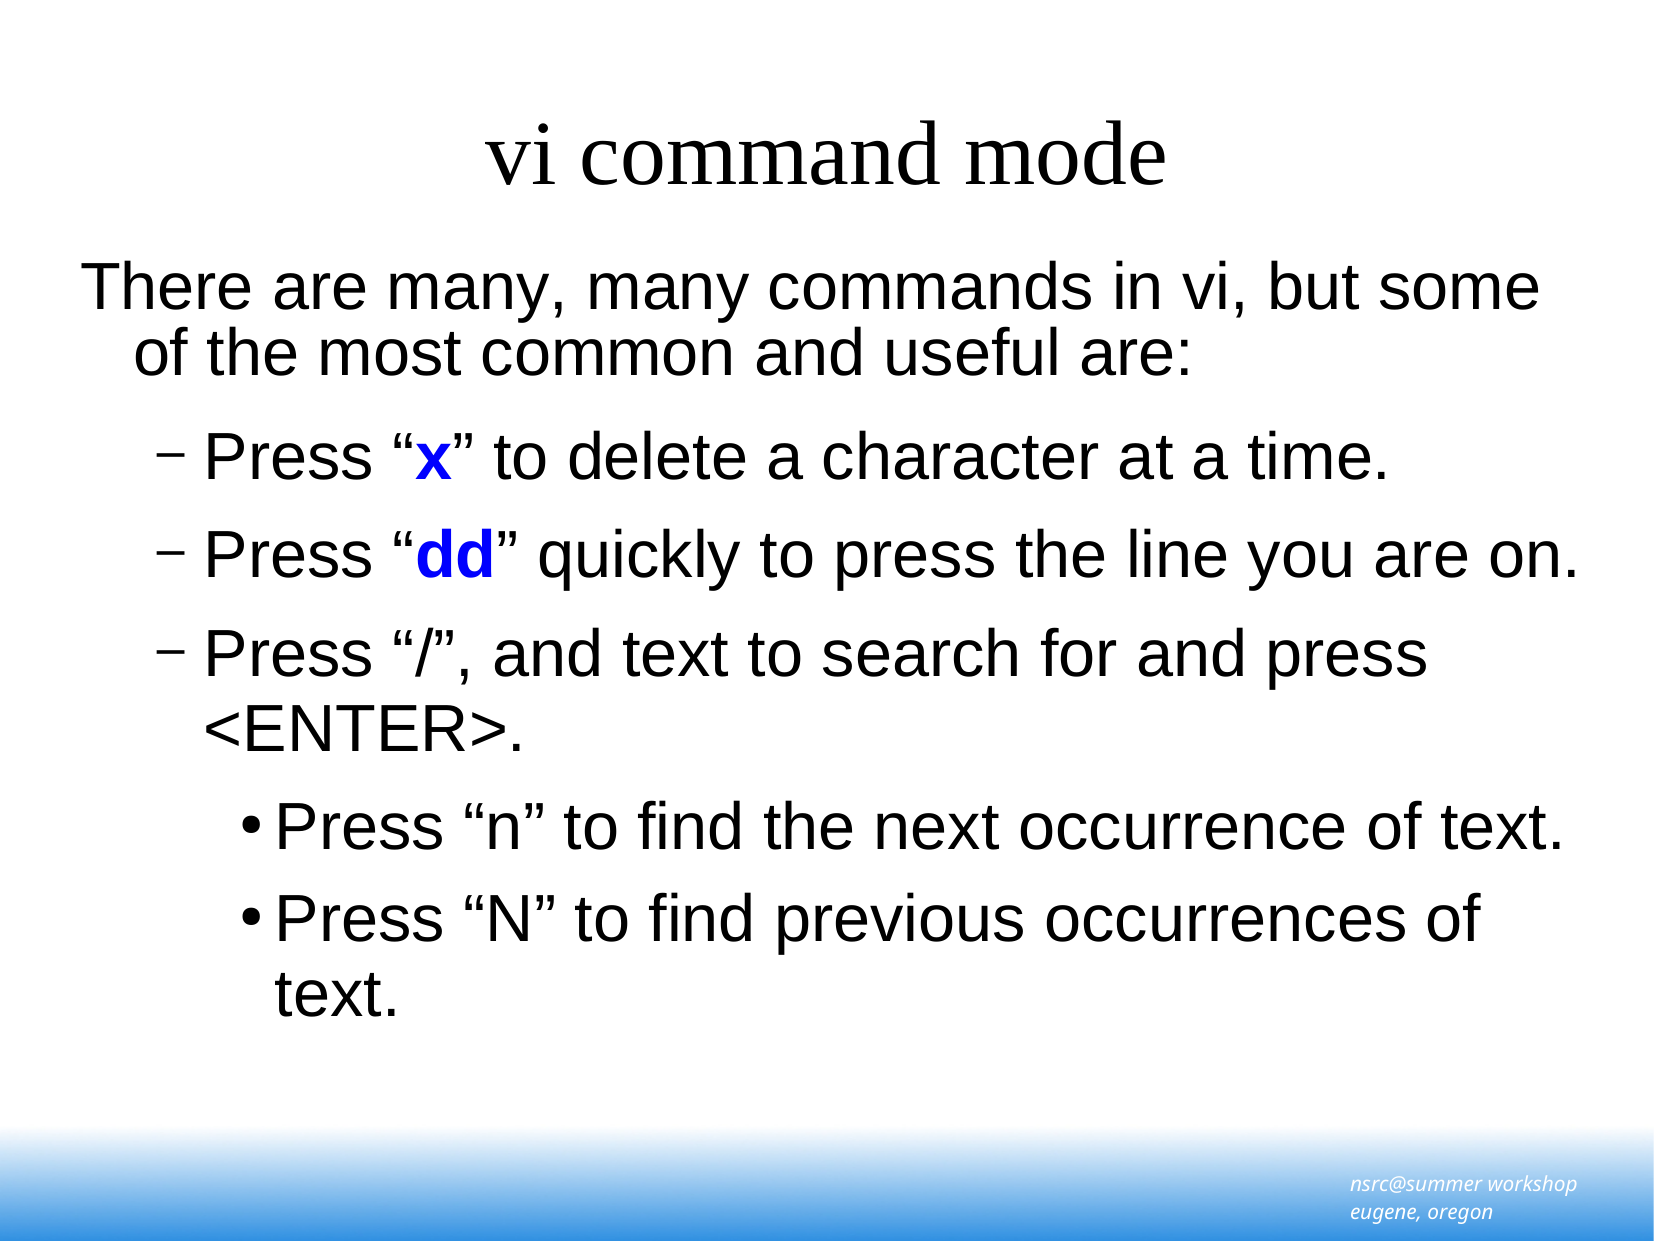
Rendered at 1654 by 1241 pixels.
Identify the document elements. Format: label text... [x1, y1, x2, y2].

picture [0, 1124, 1654, 1241]
list There are many, many commands in vi, but some of the most common and useful are: Press “x” to delete a character at a time. Press “dd” quickly to press the line you are on. Press “/”, and text to search for and press <ENTER>. Press “n” to find the next occurrence of text. Press “N” to find previous occurrences of text. [62, 256, 1583, 1114]
title vi command mode [121, 73, 1534, 233]
